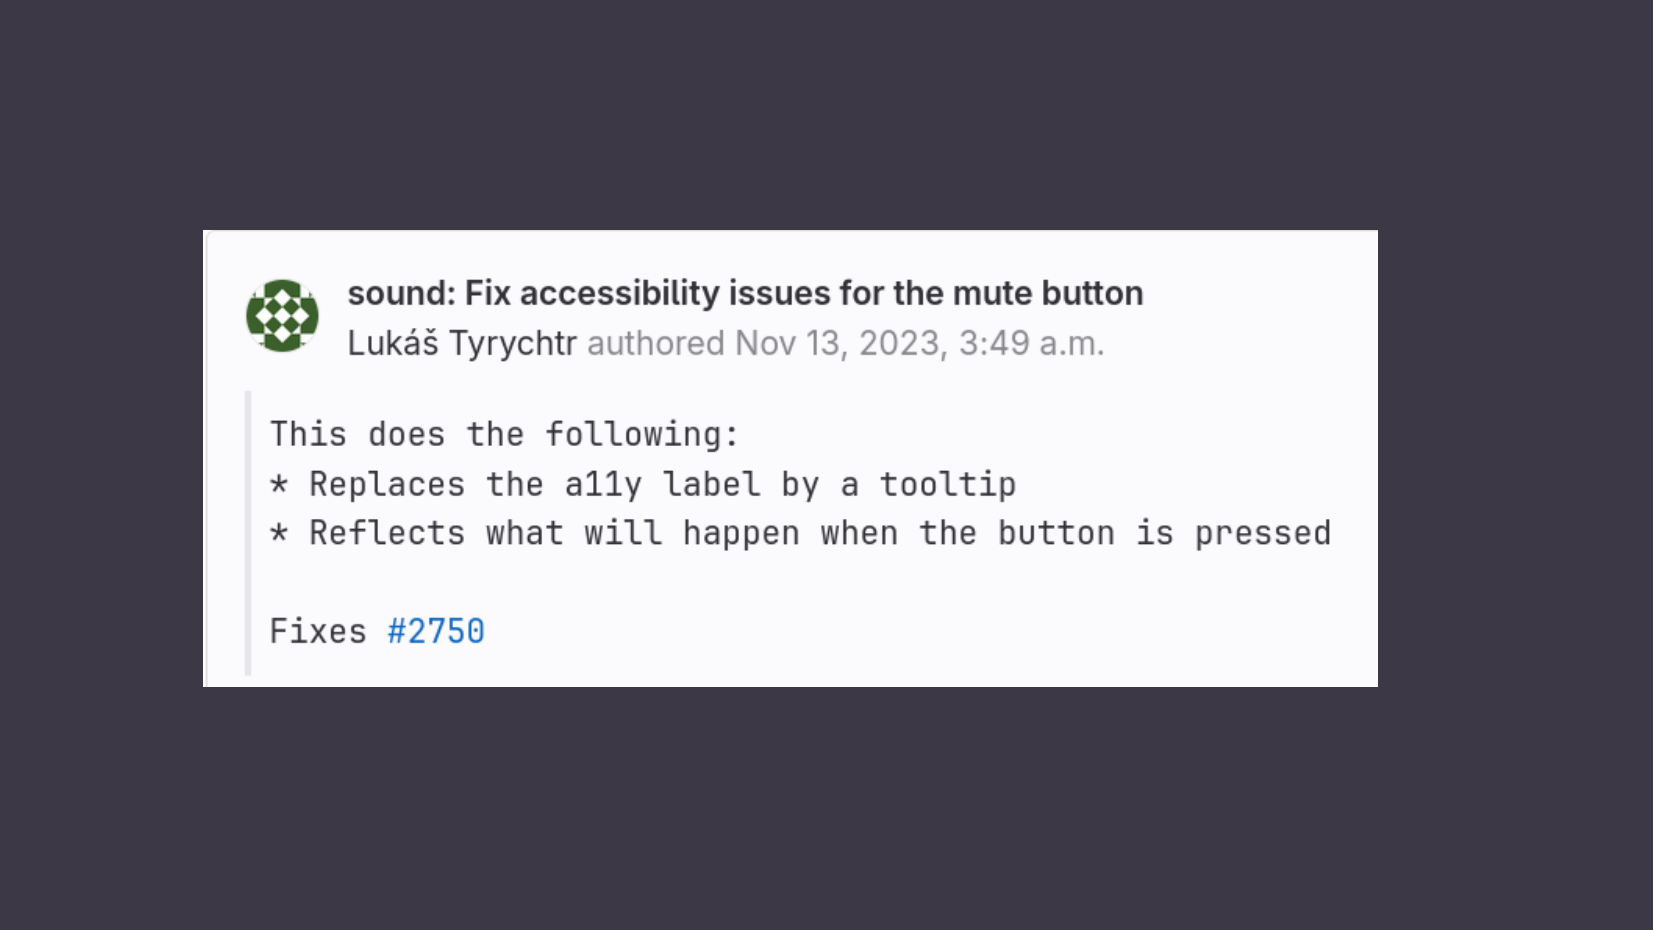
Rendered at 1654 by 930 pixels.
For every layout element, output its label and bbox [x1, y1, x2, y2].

picture [203, 230, 1378, 687]
